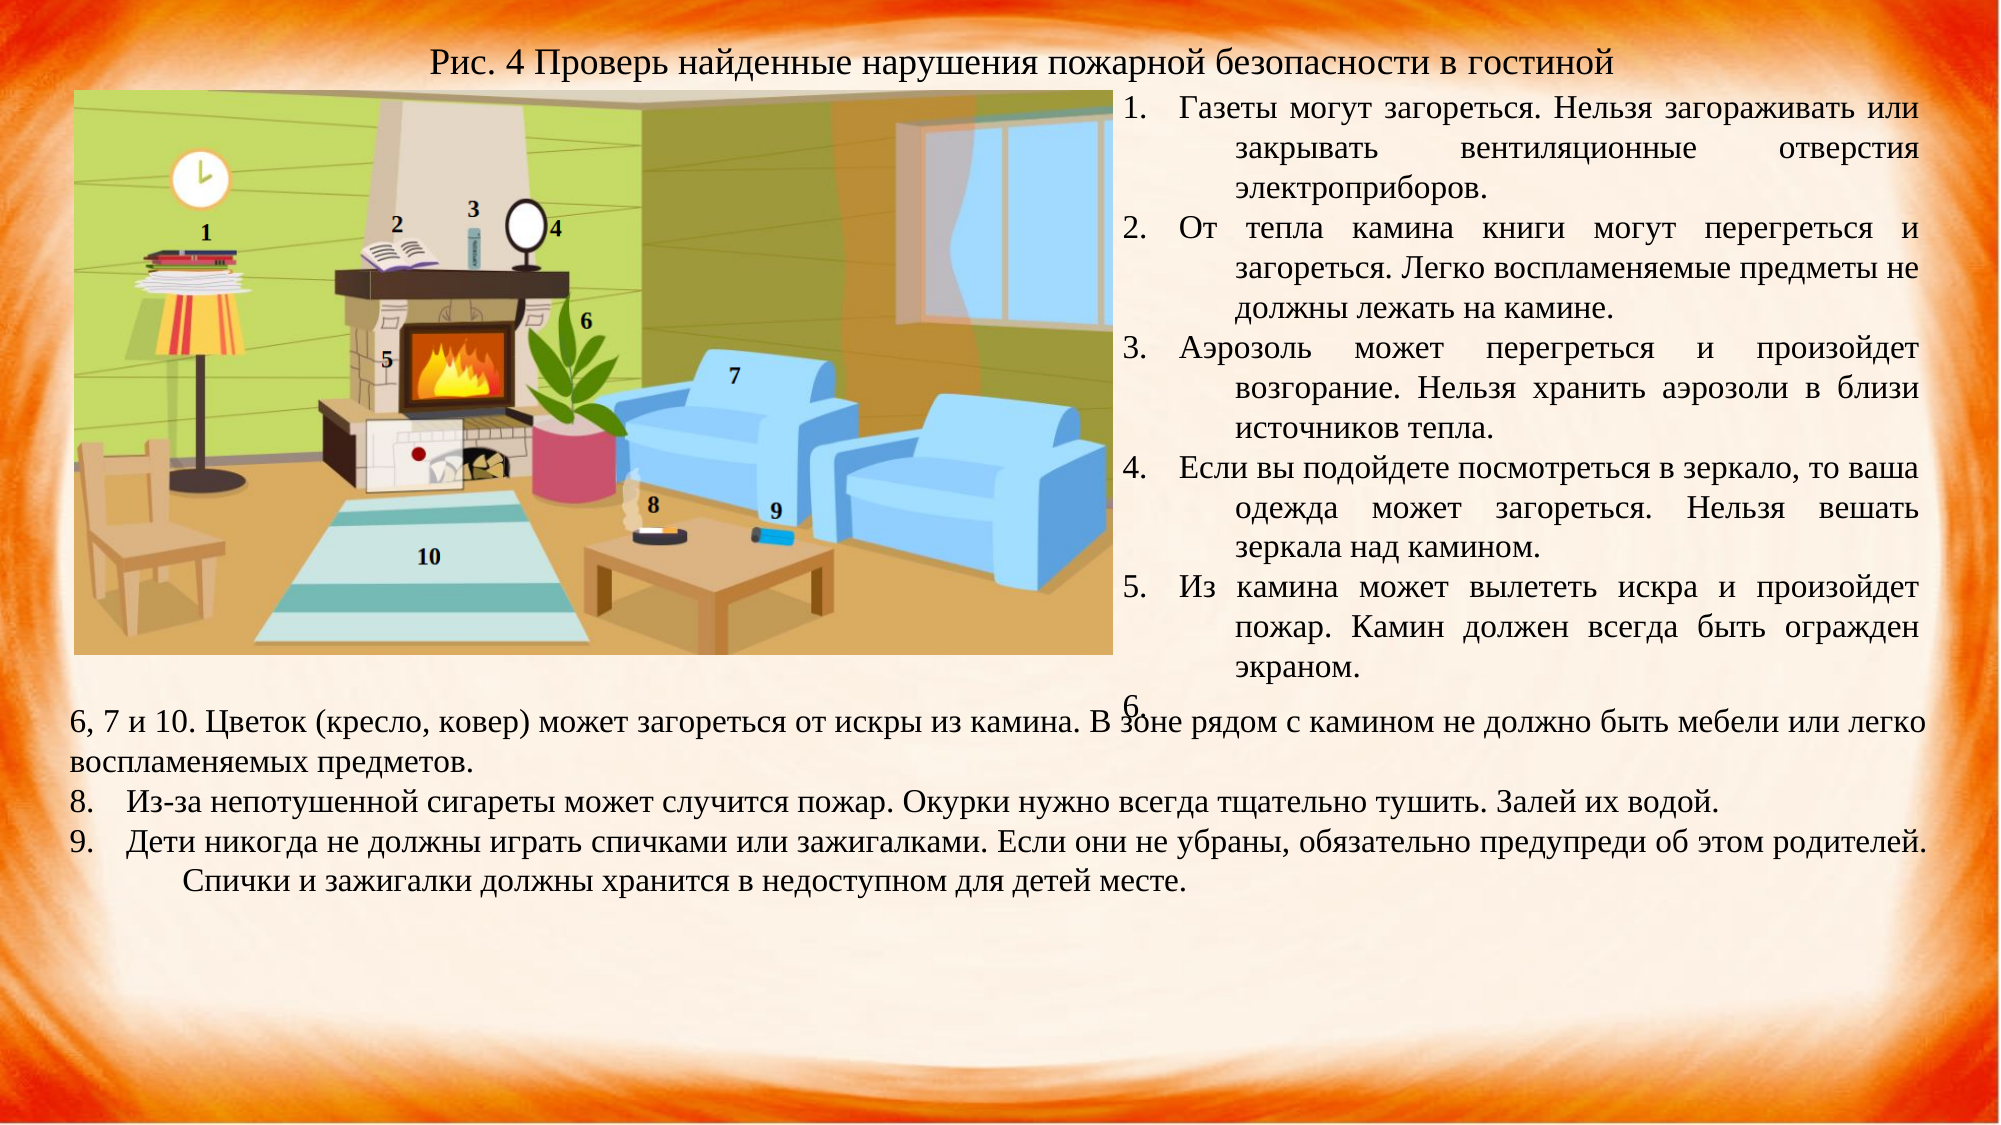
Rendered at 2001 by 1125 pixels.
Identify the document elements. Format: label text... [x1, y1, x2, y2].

text_box Газеты могут загореться. Нельзя загораживать или закрывать вентиляционные отверстия электроприборов. От тепла камина книги могут перегреться и загореться. Легко воспламеняемые предметы не должны лежать на камине. Аэрозоль может перегреться и произойдет возгорание. Нельзя хранить аэрозоли в близи источников тепла. Если вы подойдете посмотреться в зеркало, то ваша одежда может загореться. Нельзя вешать зеркала над камином. Из камина может вылететь искра и произойдет пожар. Камин должен всегда быть огражден экраном. [1107, 78, 1936, 691]
text_box Рис. 4 Проверь найденные нарушения пожарной безопасности в гостиной [113, 29, 1931, 90]
picture [0, 0, 2000, 1125]
text_box 6, 7 и 10. Цветок (кресло, ковер) может загореться от искры из камина. В зоне рядом с камином не должно быть мебели или легко воспламеняемых предметов. Из-за непотушенной сигареты может случится пожар. Окурки нужно всегда тщательно тушить. Залей их водой. Дети никогда не должны играть спичками или зажигалками. Если они не убраны, обязательно предупреди об этом родителей. Спички и зажигалки должны хранится в недоступном для детей месте. [54, 691, 1946, 990]
